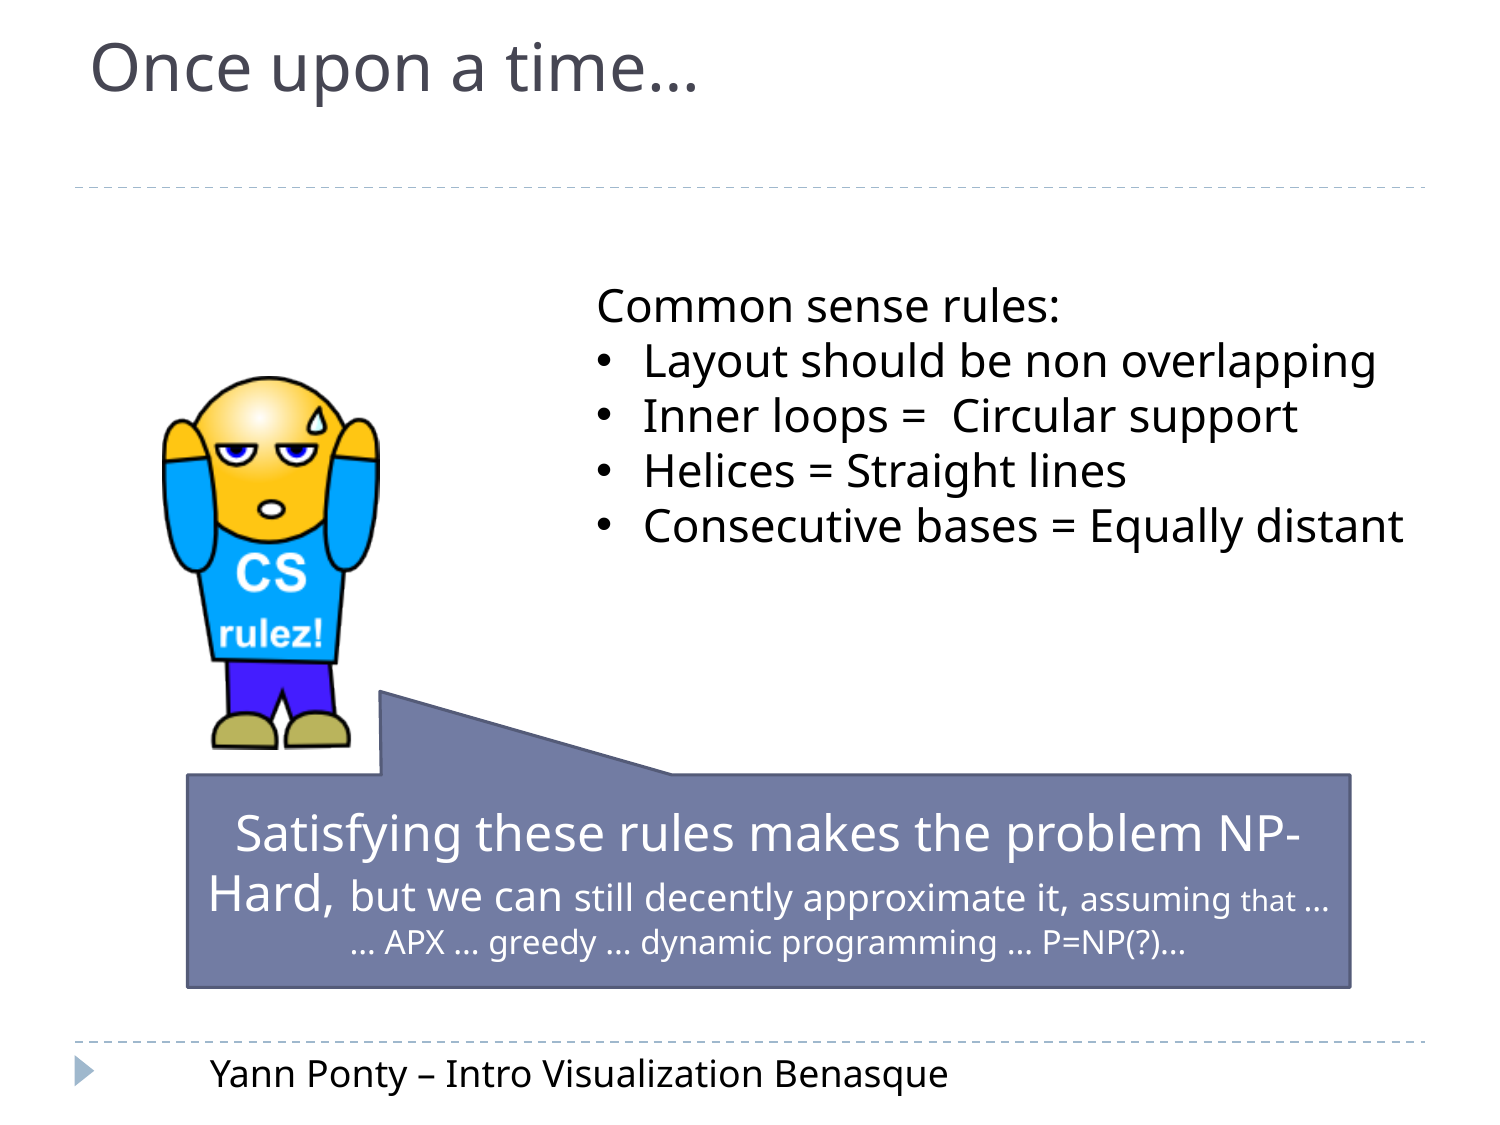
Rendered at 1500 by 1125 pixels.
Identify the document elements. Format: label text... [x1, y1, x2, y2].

title Once upon a time… [75, 17, 1300, 113]
text_box Satisfying these rules makes the problem NP-Hard, but we can still decently approximate it, assuming that … … APX … greedy … dynamic programming … P=NP(?)… [187, 691, 1351, 988]
text_box Common sense rules: Layout should be non overlapping Inner loops = Circular support Helices = Straight lines Consecutive bases = Equally distant [581, 269, 1438, 560]
picture [162, 376, 380, 750]
